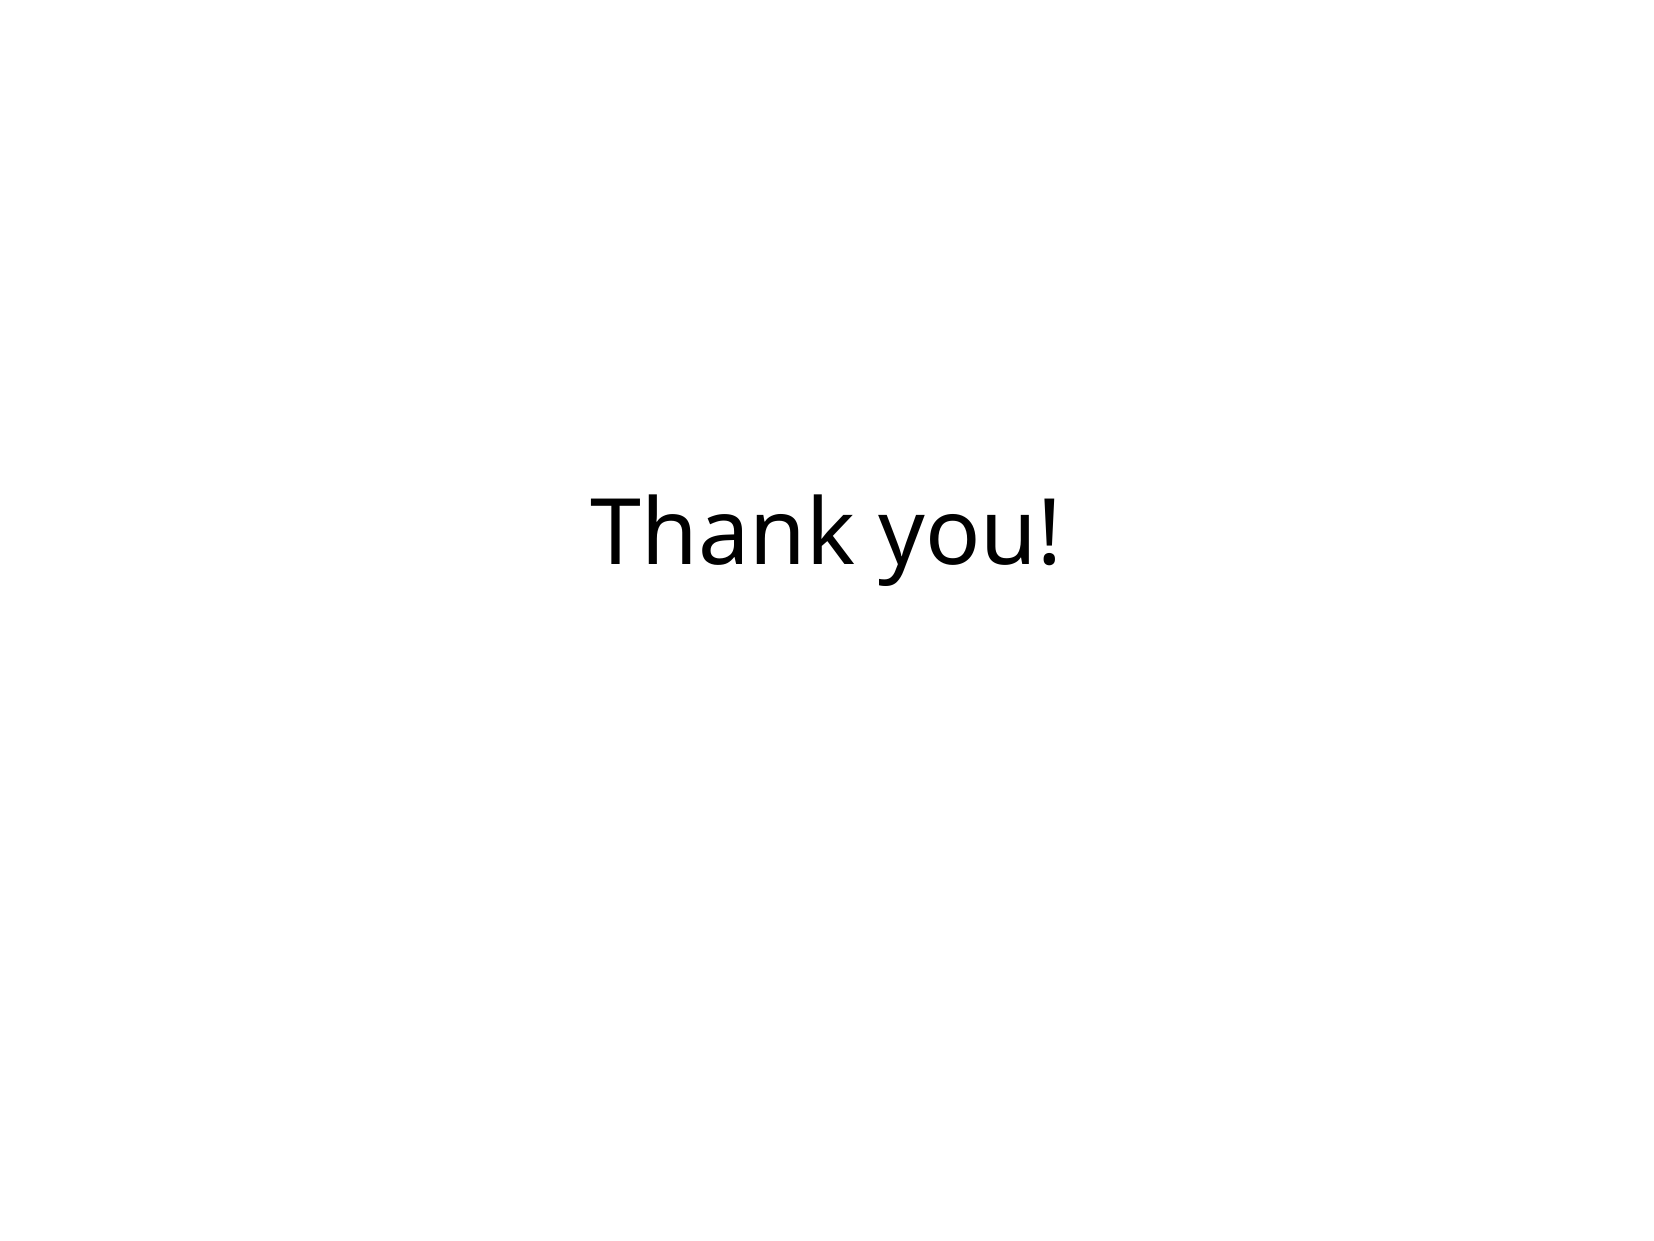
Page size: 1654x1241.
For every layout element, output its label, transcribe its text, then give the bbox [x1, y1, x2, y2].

subtitle Thank you! [82, 49, 1571, 1010]
